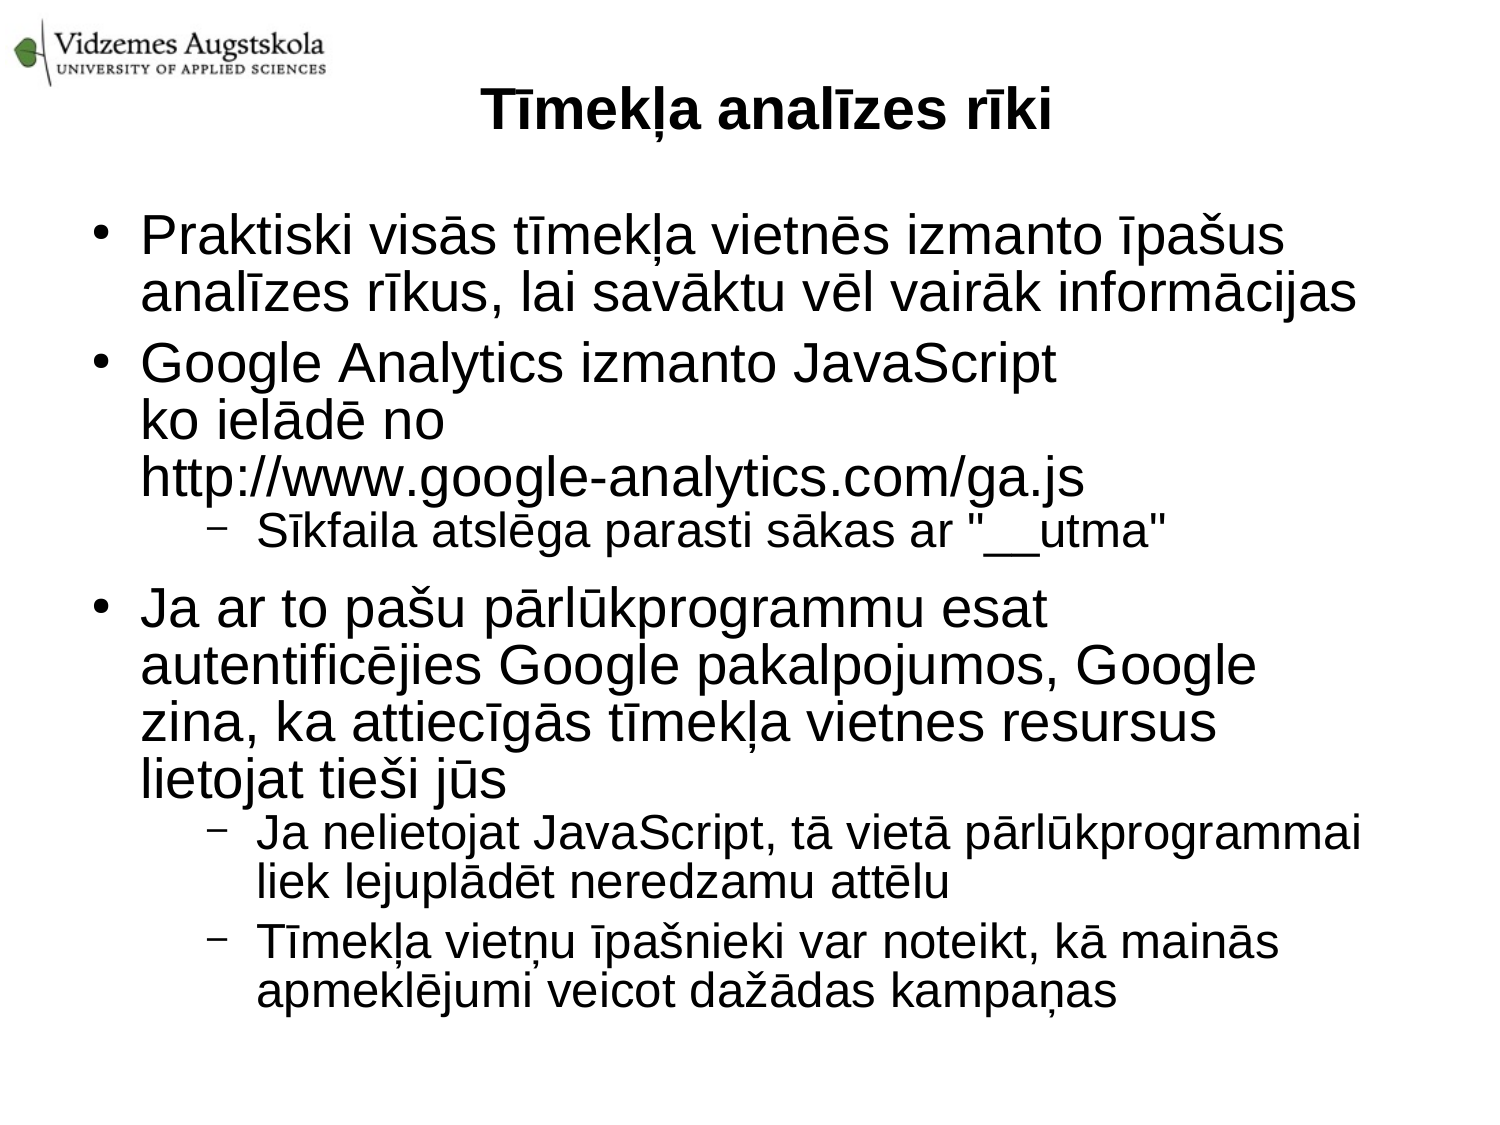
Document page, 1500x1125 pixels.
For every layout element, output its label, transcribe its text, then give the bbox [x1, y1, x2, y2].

title Tīmekļa analīzes rīki [75, 44, 1425, 177]
list Praktiski visās tīmekļa vietnēs izmanto īpašus analīzes rīkus, lai savāktu vēl vairāk informācijas Google Analytics izmanto JavaScript ko ielādē no http://www.google-analytics.com/ga.js Sīkfaila atslēga parasti sākas ar "__utma" Ja ar to pašu pārlūkprogrammu esat autentificējies Google pakalpojumos, Google zina, ka attiecīgās tīmekļa vietnes resursus lietojat tieši jūs Ja nelietojat JavaScript, tā vietā pārlūkprogrammai liek lejuplādēt neredzamu attēlu Tīmekļa vietņu īpašnieki var noteikt, kā mainās apmeklējumi veicot dažādas kampaņas [75, 204, 1395, 1075]
picture [5, 2, 334, 102]
